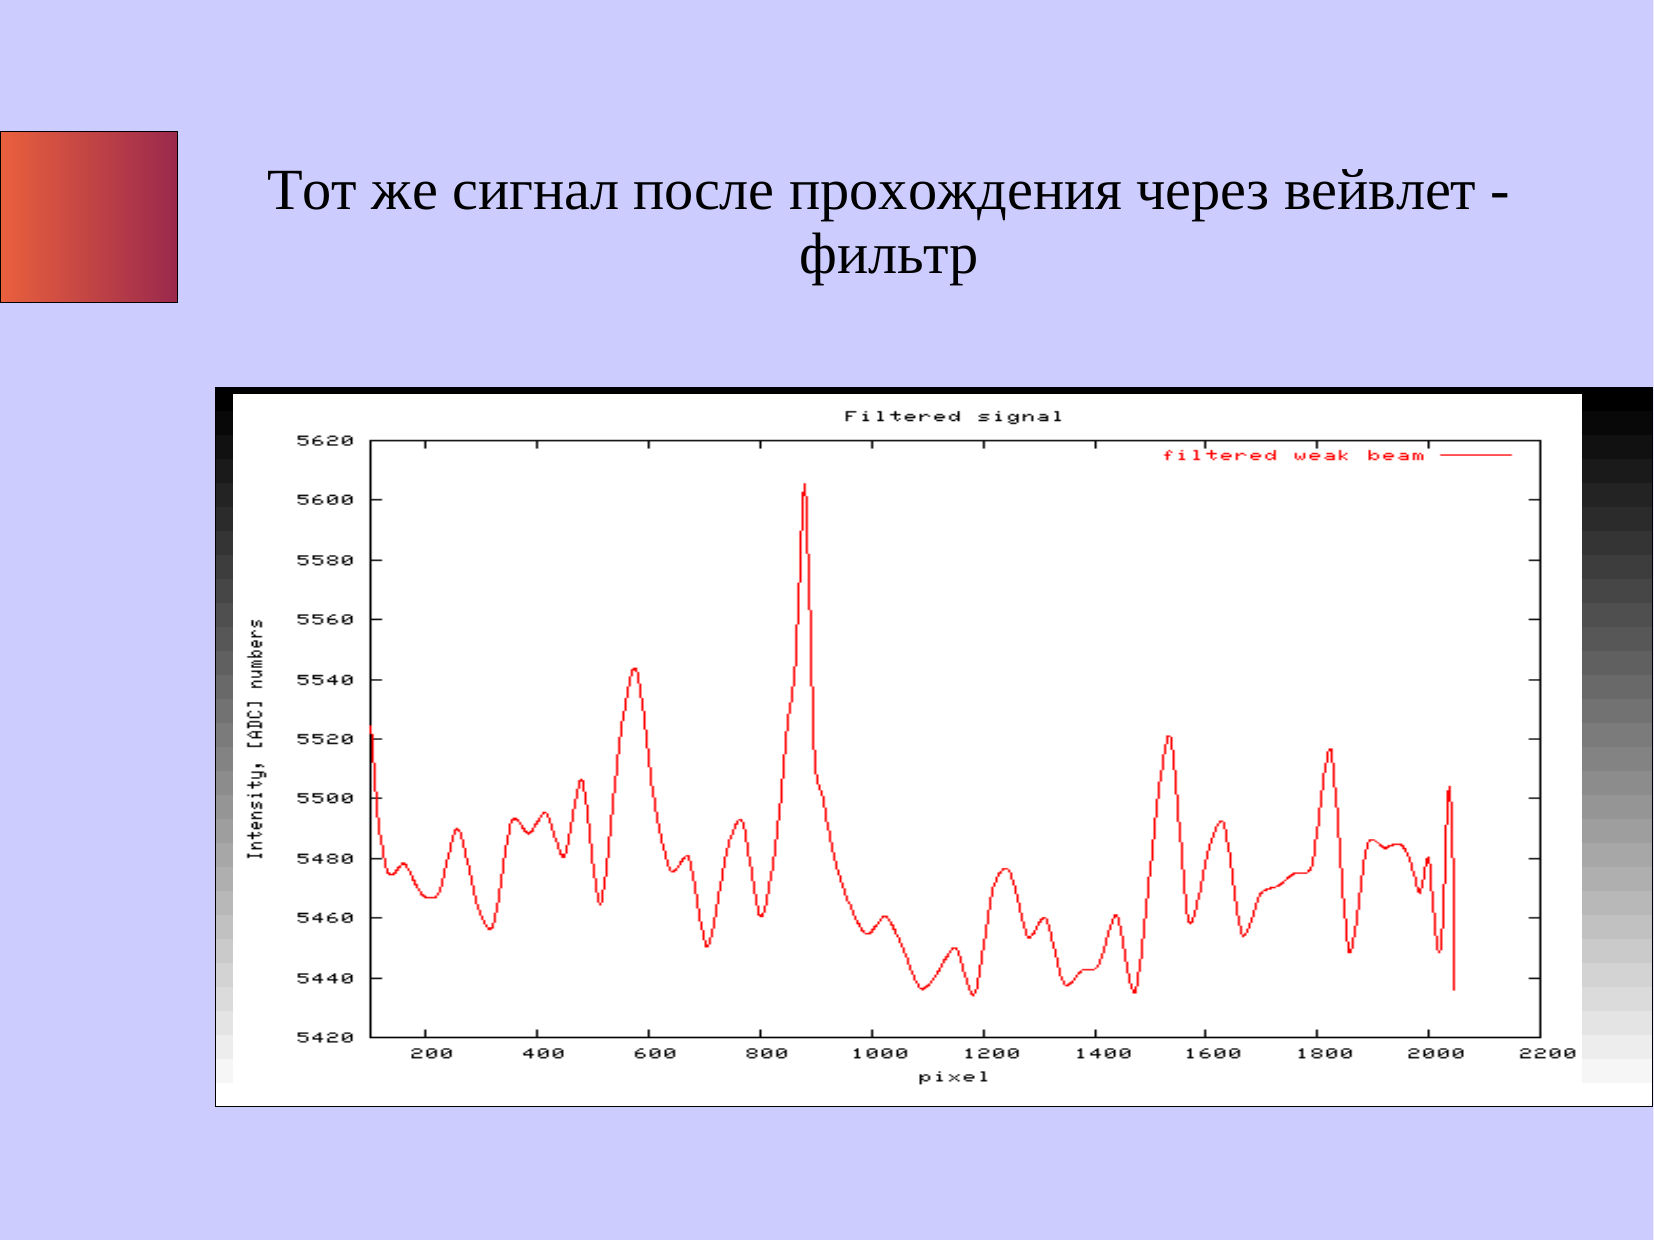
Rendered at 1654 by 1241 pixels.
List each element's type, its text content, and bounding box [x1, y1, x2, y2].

title Тот же сигнал после прохождения через вейвлет - фильтр [231, 112, 1547, 331]
picture [233, 394, 1582, 1086]
chart [232, 391, 1587, 1090]
